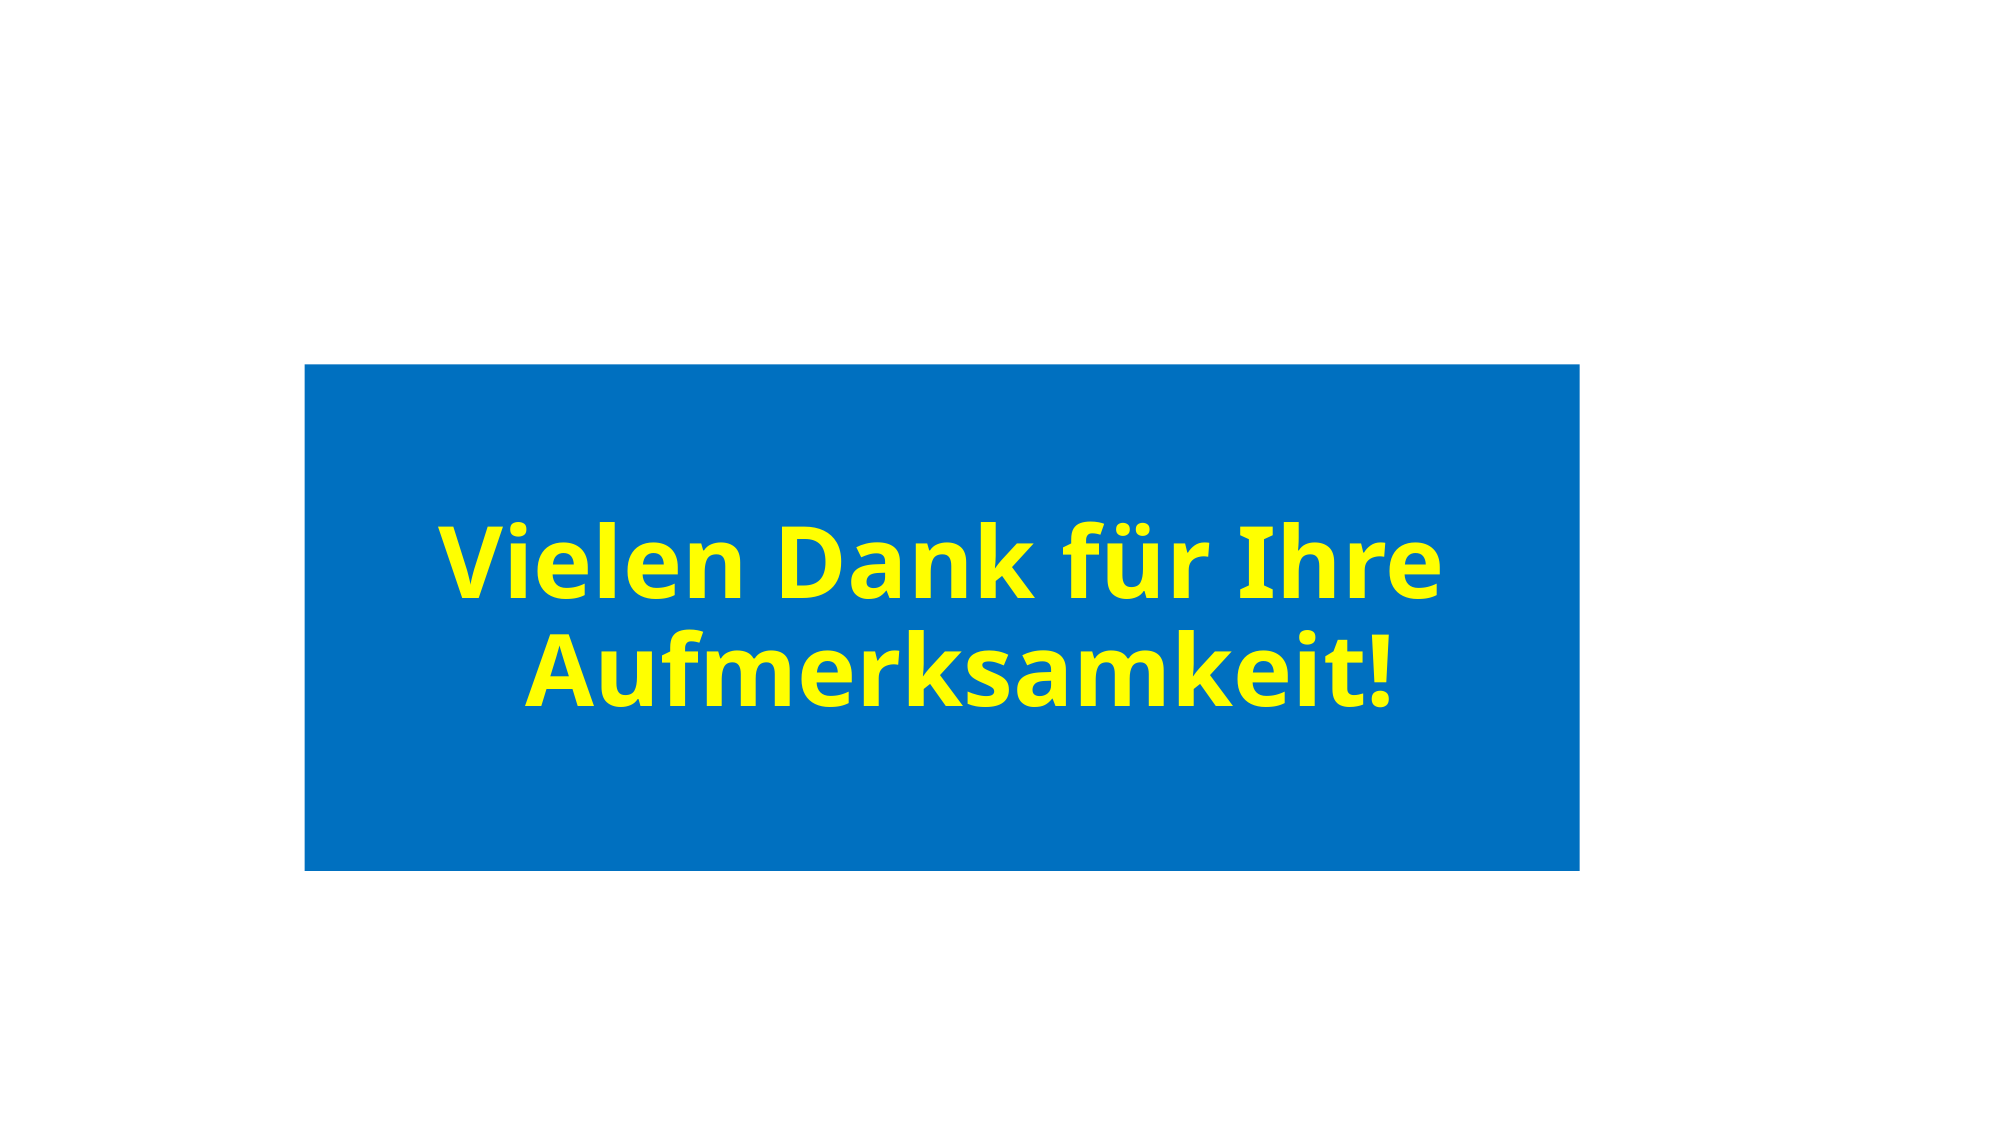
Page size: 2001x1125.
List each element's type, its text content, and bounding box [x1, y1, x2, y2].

text_box Vielen Dank für Ihre Aufmerksamkeit! [304, 364, 1580, 871]
